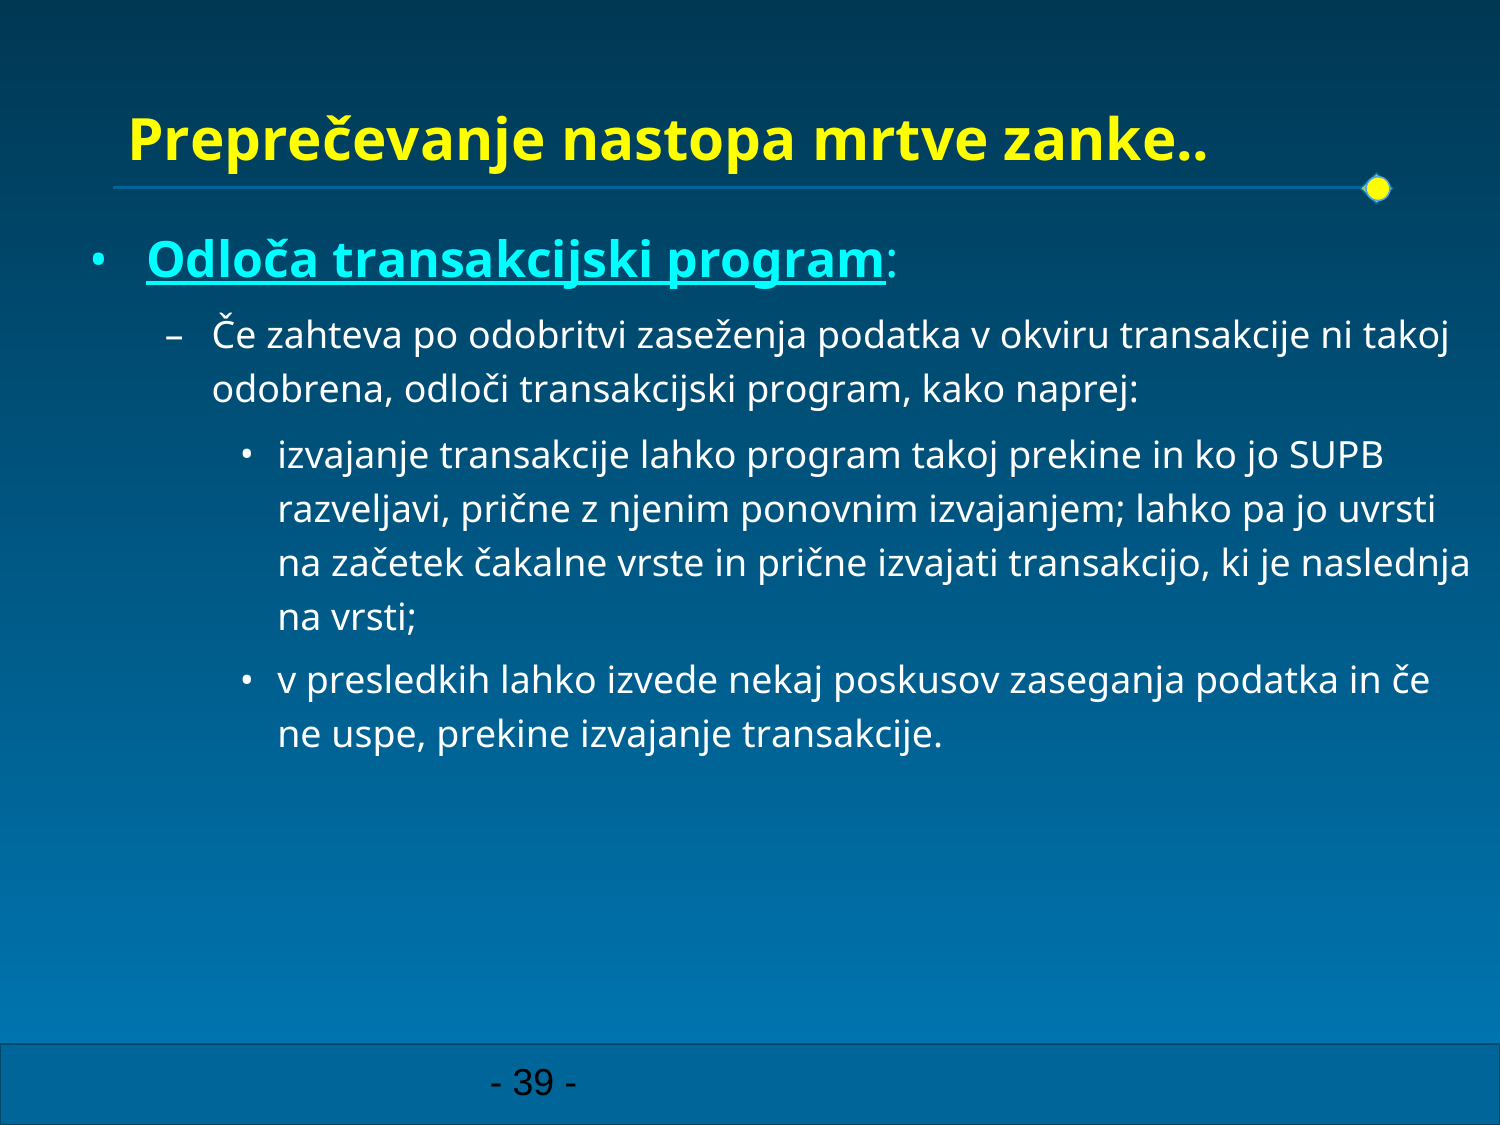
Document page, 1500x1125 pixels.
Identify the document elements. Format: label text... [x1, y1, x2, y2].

list Odloča transakcijski program: Če zahteva po odobritvi zaseženja podatka v okviru transakcije ni takoj odobrena, odloči transakcijski program, kako naprej: izvajanje transakcije lahko program takoj prekine in ko jo SUPB razveljavi, prične z njenim ponovnim izvajanjem; lahko pa jo uvrsti na začetek čakalne vrste in prične izvajati transakcijo, ki je naslednja na vrsti; v presledkih lahko izvede nekaj poskusov zaseganja podatka in če ne uspe, prekine izvajanje transakcije. [75, 207, 1500, 942]
title Preprečevanje nastopa mrtve zanke.. [112, 94, 1388, 181]
